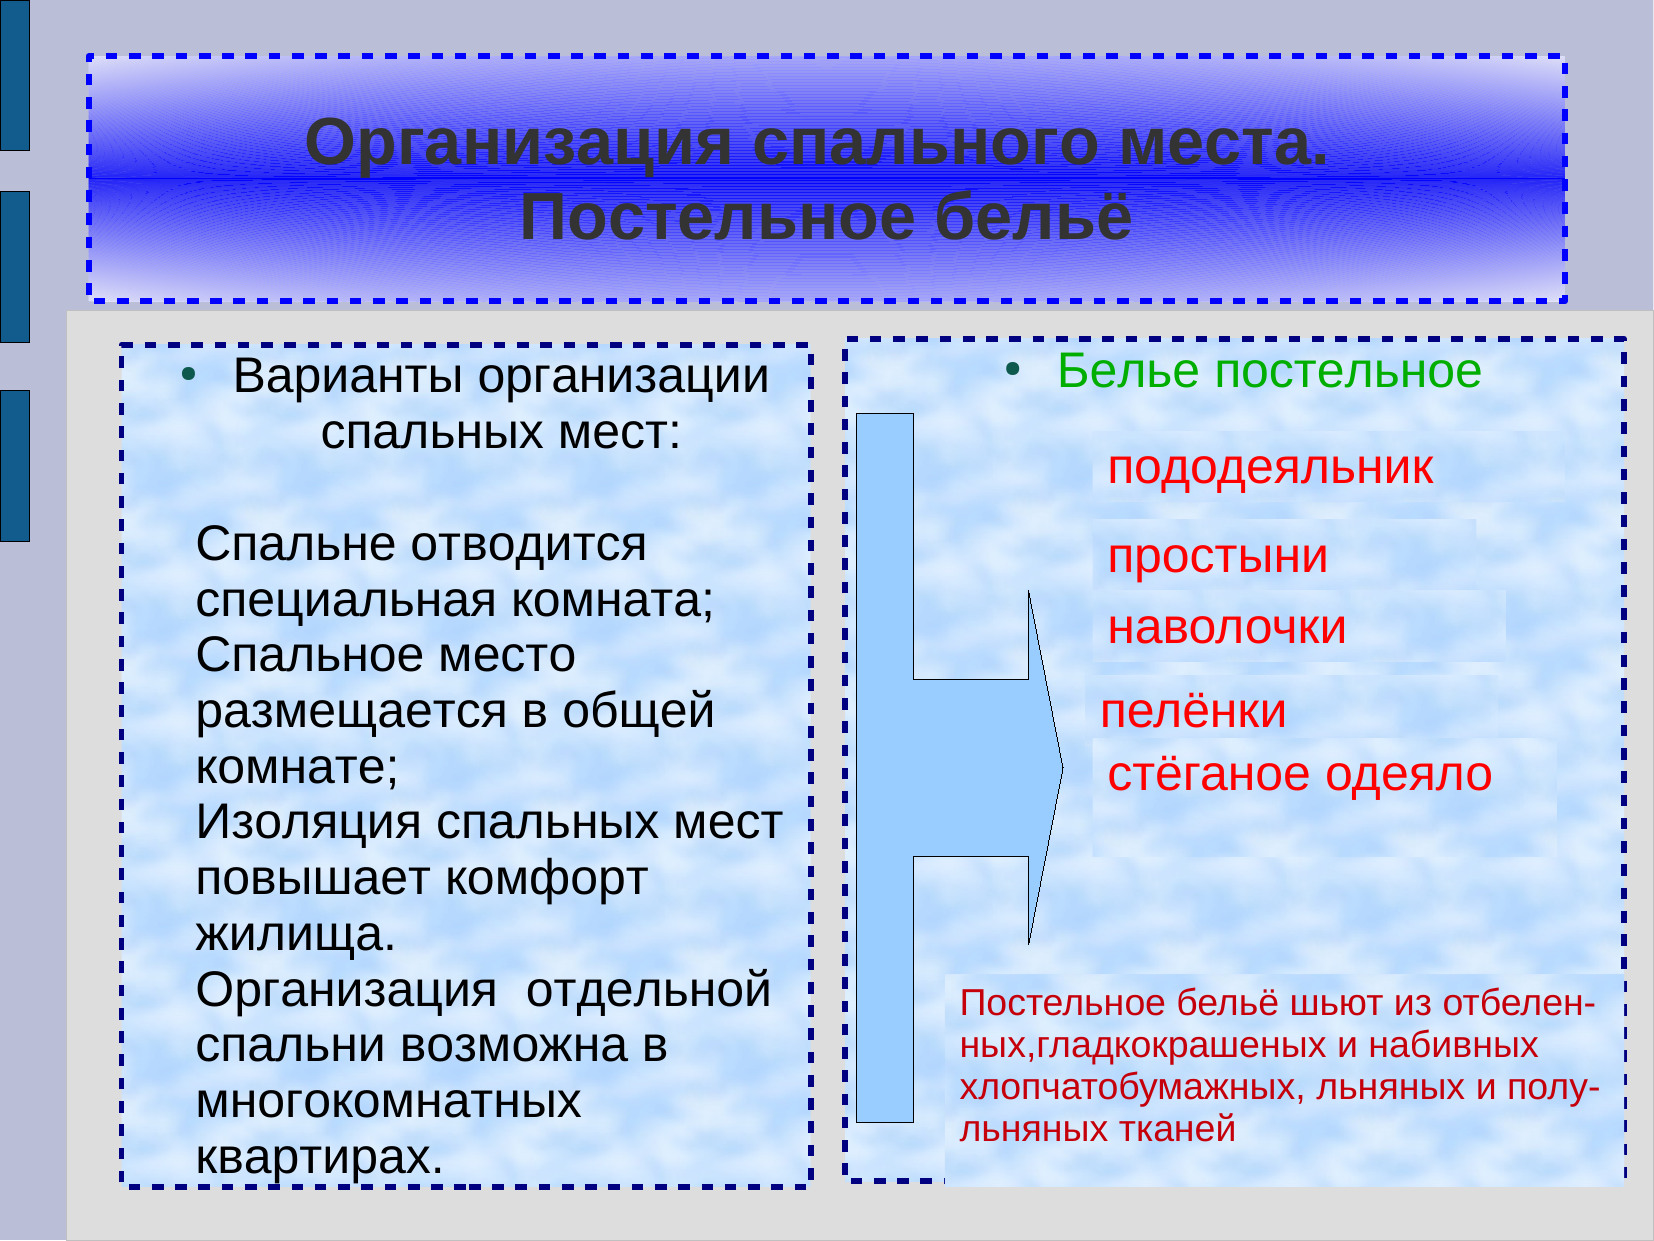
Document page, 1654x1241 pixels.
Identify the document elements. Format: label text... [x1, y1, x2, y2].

text_box простыни [1092, 519, 1477, 590]
text_box наволочки [1092, 590, 1506, 662]
text_box Постельное бельё шьют из отбелен- ных,гладкокрашеных и набивных хлопчатобумажных, льняных и полу- льняных тканей [944, 974, 1625, 1187]
text_box [856, 413, 1064, 1123]
list Белье постельное [845, 338, 1625, 1182]
text_box пододеяльник [1092, 431, 1565, 502]
title Организация спального места. Постельное бельё [88, 56, 1565, 302]
text_box стёганое одеяло [1092, 738, 1557, 857]
list Варианты организации спальных мест: Спальне отводится специальная комната; Спальное место размещается в общей комнате; Изоляция спальных мест повышает комфорт жилища. Организация отдельной спальни возможна в многокомнатных квартирах. [121, 344, 811, 1187]
text_box пелёнки [1085, 675, 1499, 746]
